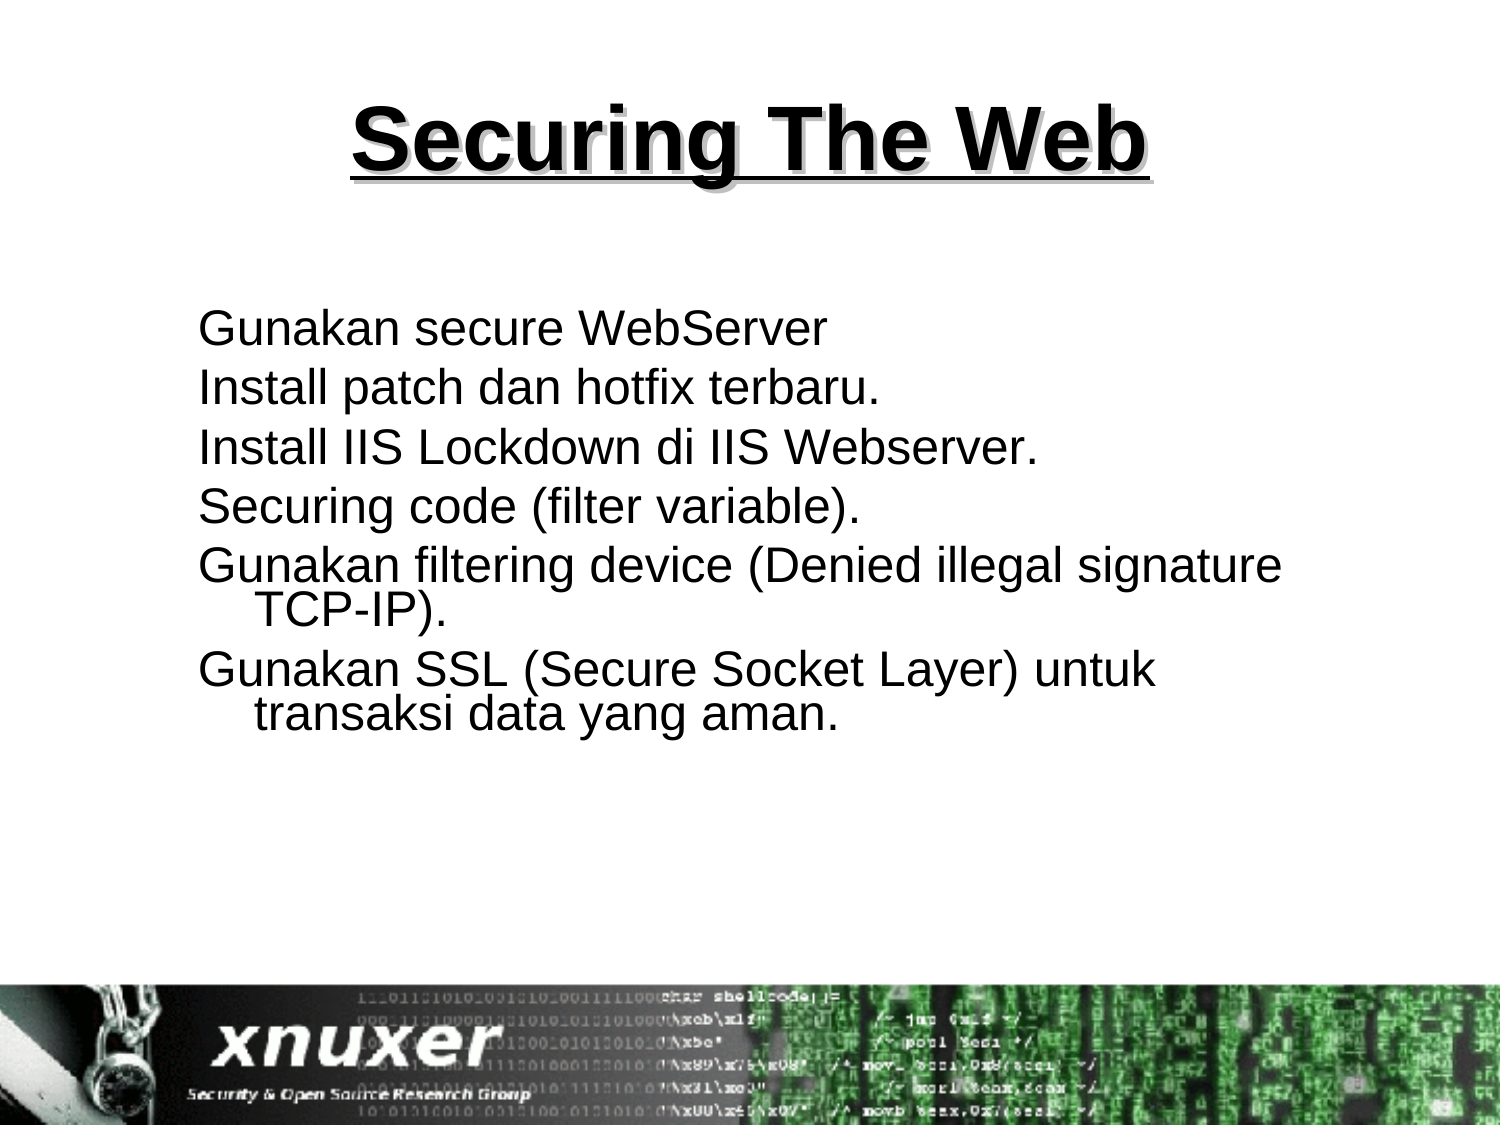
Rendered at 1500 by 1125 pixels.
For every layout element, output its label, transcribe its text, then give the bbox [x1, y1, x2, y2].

picture [0, 0, 1500, 1125]
list Gunakan secure WebServer Install patch dan hotfix terbaru. Install IIS Lockdown di IIS Webserver. Securing code (filter variable). Gunakan filtering device (Denied illegal signature TCP-IP). Gunakan SSL (Secure Socket Layer) untuk transaksi data yang aman. [183, 302, 1378, 875]
title Securing The Web [75, 45, 1426, 233]
